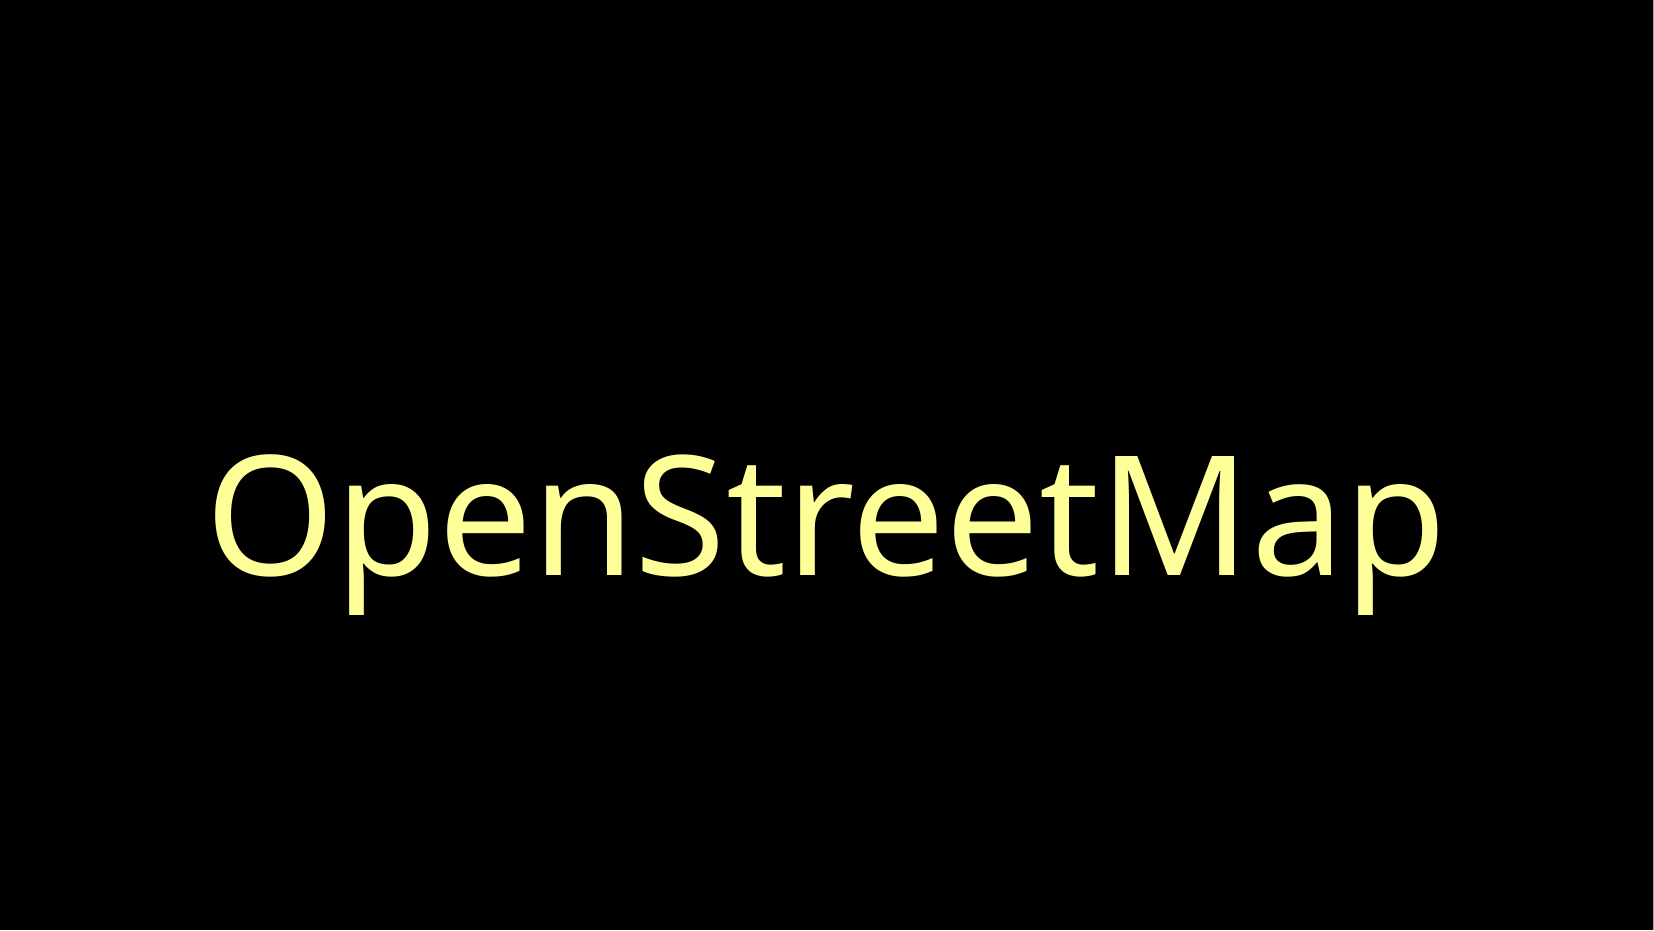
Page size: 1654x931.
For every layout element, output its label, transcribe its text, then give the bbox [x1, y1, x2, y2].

subtitle OpenStreetMap [82, 37, 1571, 758]
